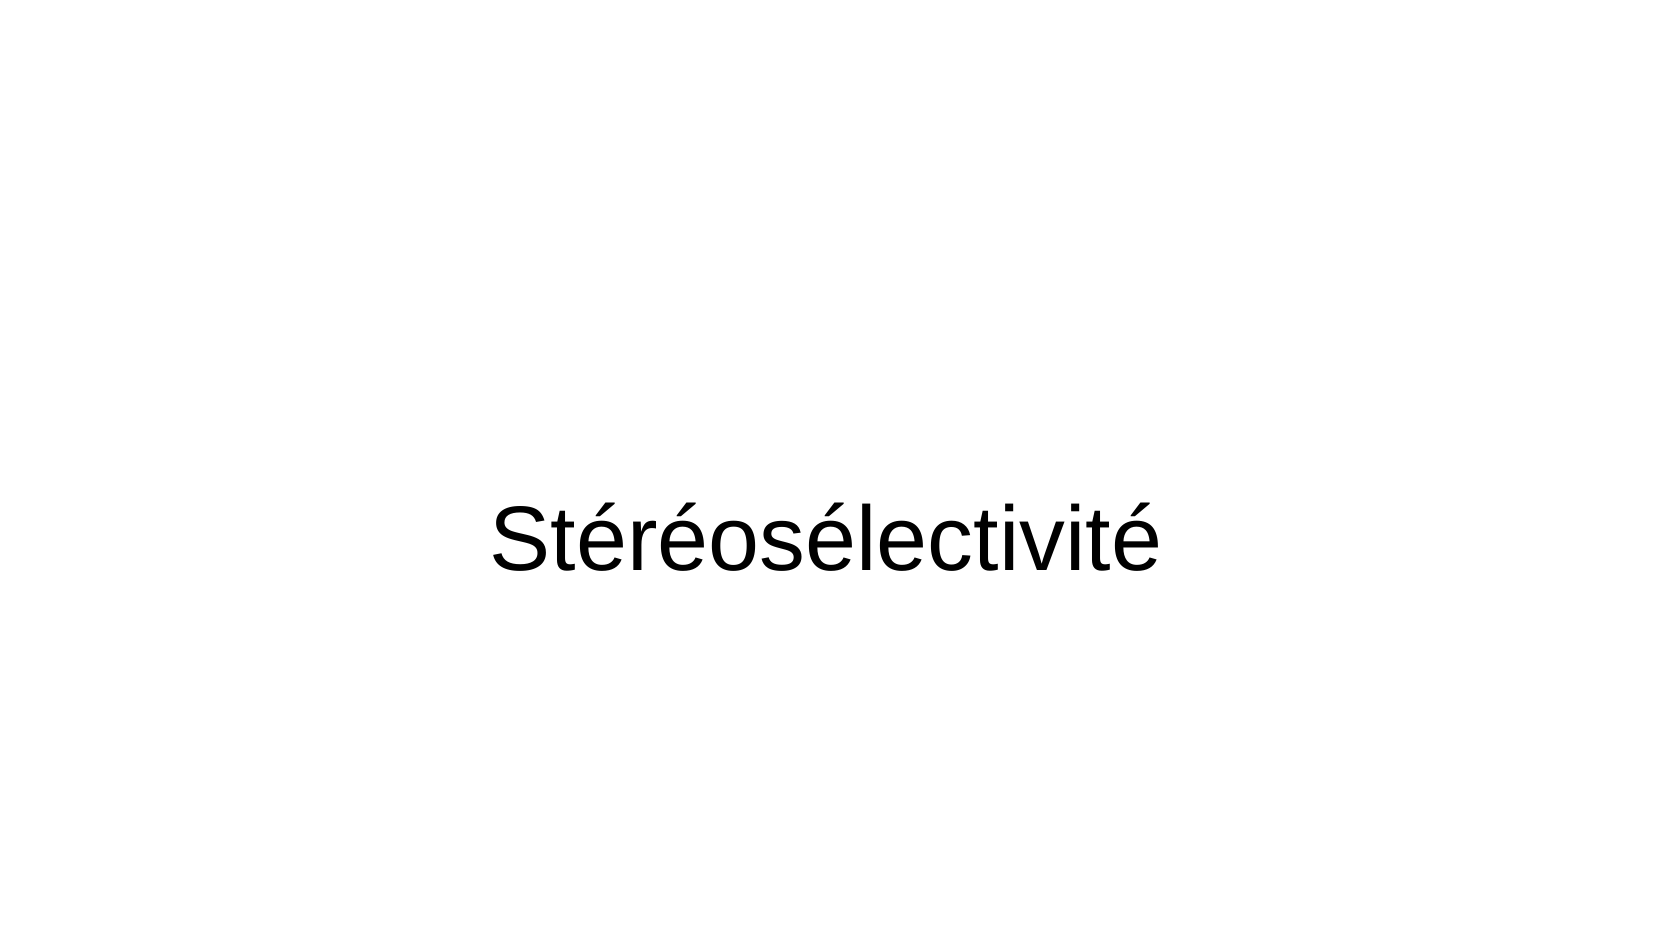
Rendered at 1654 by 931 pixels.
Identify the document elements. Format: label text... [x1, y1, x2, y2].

title Stéréosélectivité [82, 460, 1571, 616]
